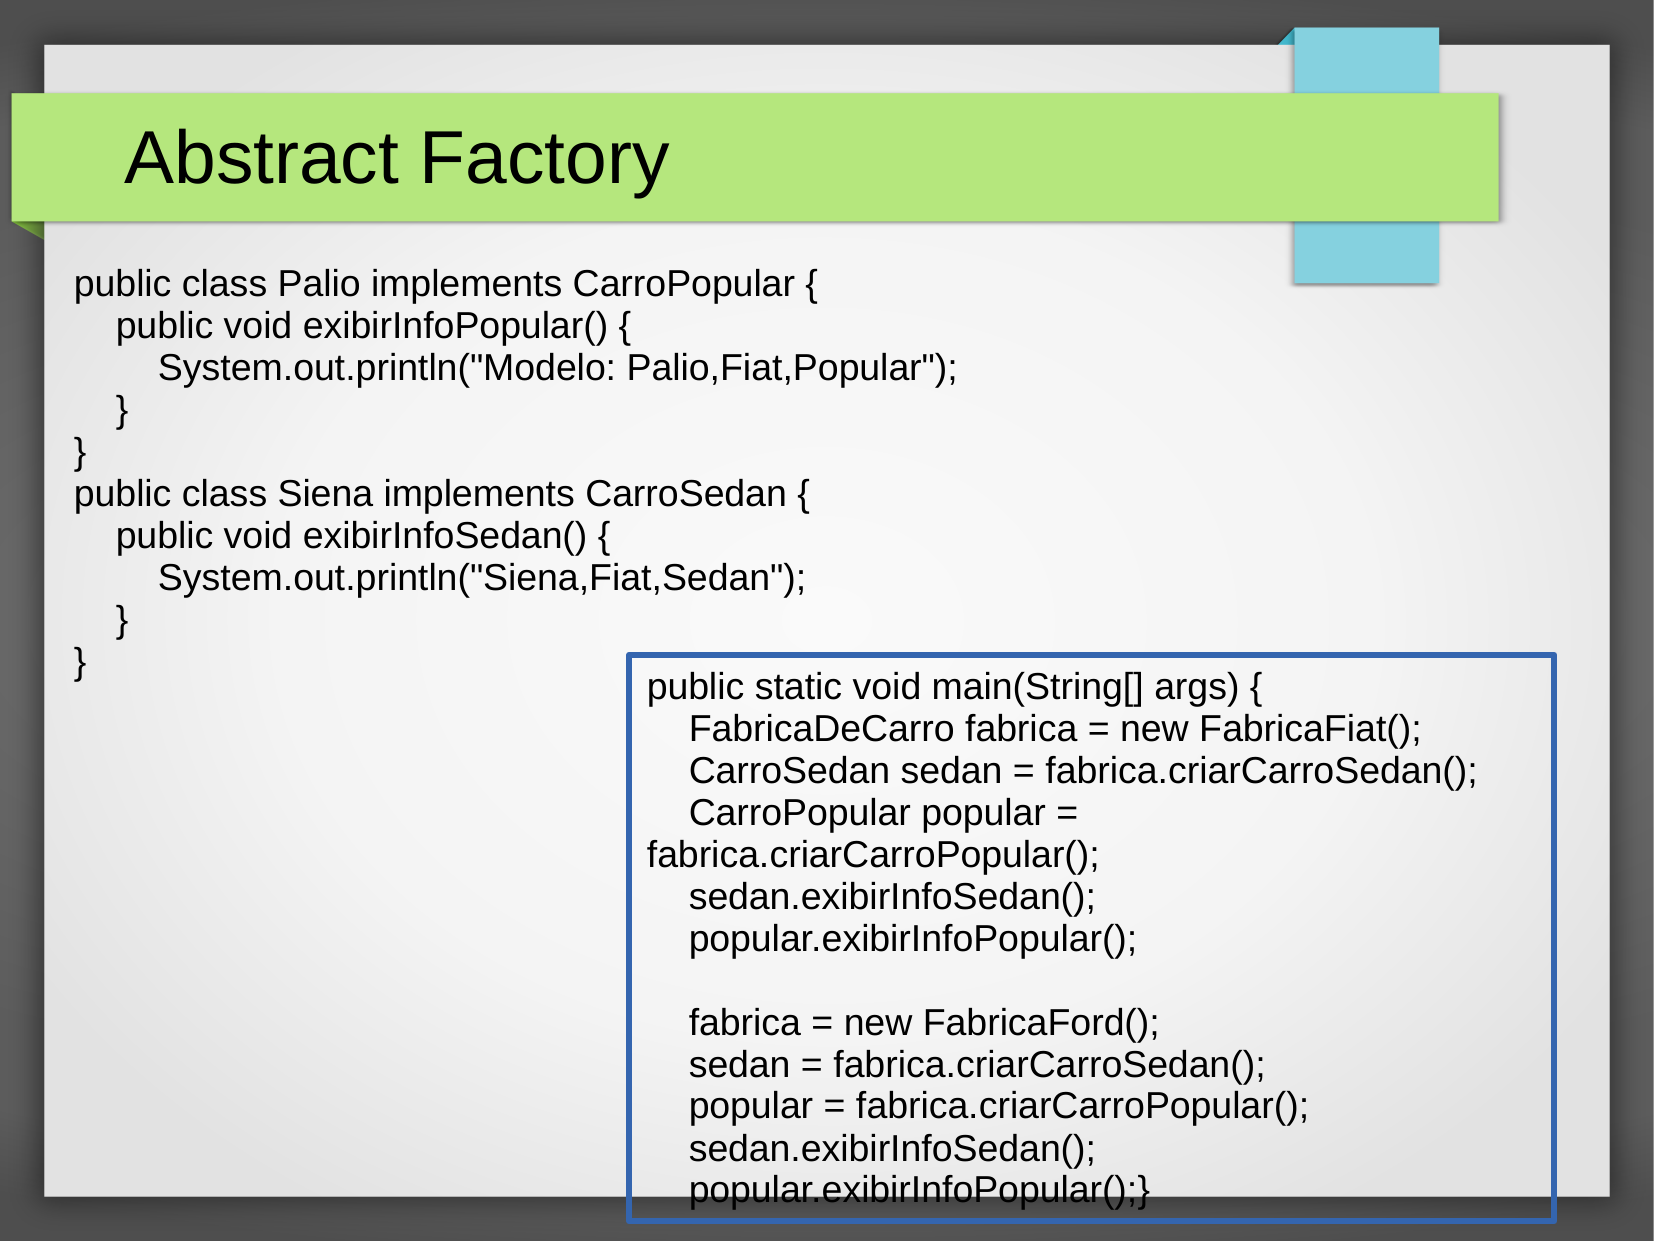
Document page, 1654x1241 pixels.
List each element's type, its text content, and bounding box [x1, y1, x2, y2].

picture [0, 0, 1654, 1241]
text_box public static void main(String[] args) { FabricaDeCarro fabrica = new FabricaFiat(); CarroSedan sedan = fabrica.criarCarroSedan(); CarroPopular popular = fabrica.criarCarroPopular(); sedan.exibirInfoSedan(); popular.exibirInfoPopular(); fabrica = new FabricaFord(); sedan = fabrica.criarCarroSedan(); popular = fabrica.criarCarroPopular(); sedan.exibirInfoSedan(); popular.exibirInfoPopular();} [629, 654, 1555, 1222]
title Abstract Factory [82, 94, 1264, 213]
text_box public class Palio implements CarroPopular { public void exibirInfoPopular() { System.out.println("Modelo: Palio,Fiat,Popular"); } } public class Siena implements CarroSedan { public void exibirInfoSedan() { System.out.println("Siena,Fiat,Sedan"); } } [59, 255, 993, 690]
